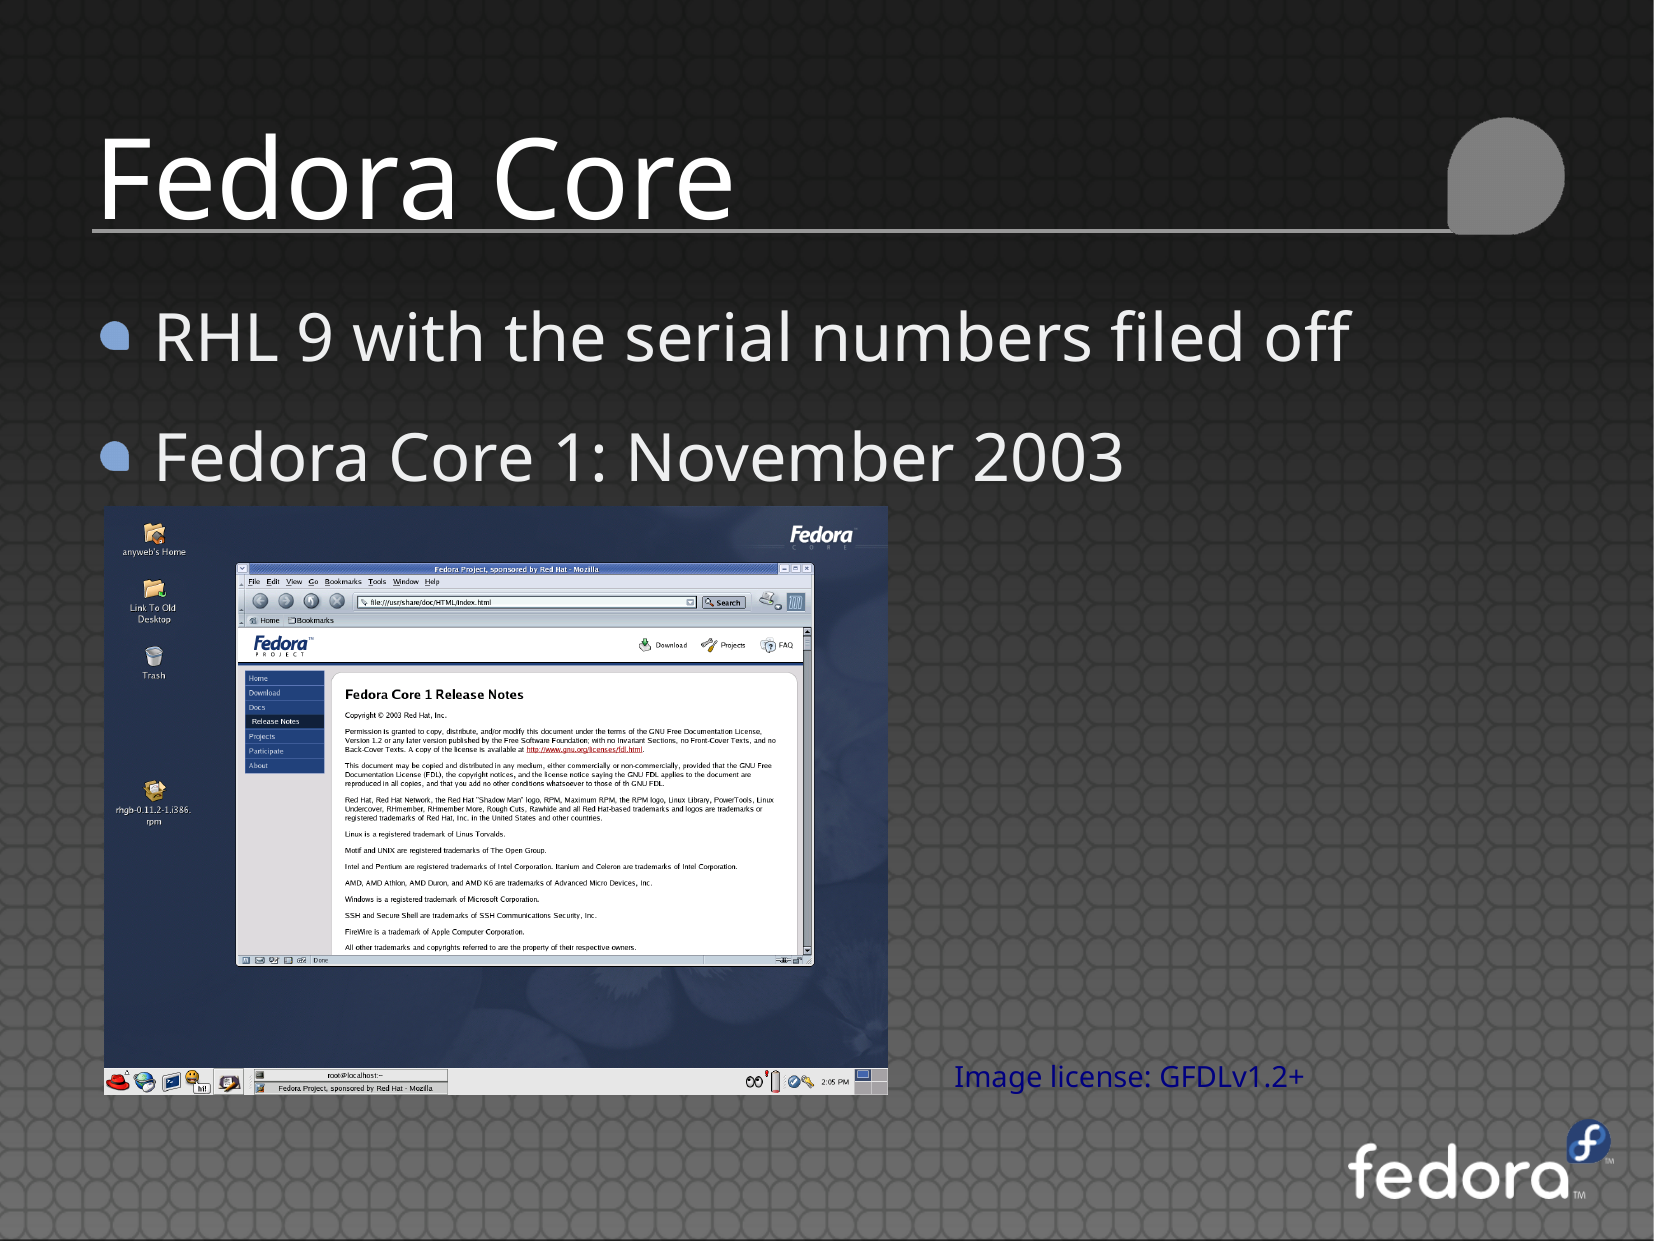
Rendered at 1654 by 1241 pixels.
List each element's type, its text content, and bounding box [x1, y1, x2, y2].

list RHL 9 with the serial numbers filed off Fedora Core 1: November 2003 [82, 290, 1571, 1094]
text_box Image license: GFDLv1.2+ [901, 1048, 1320, 1099]
title Fedora Core [94, 100, 1426, 251]
picture [0, 0, 1654, 1241]
